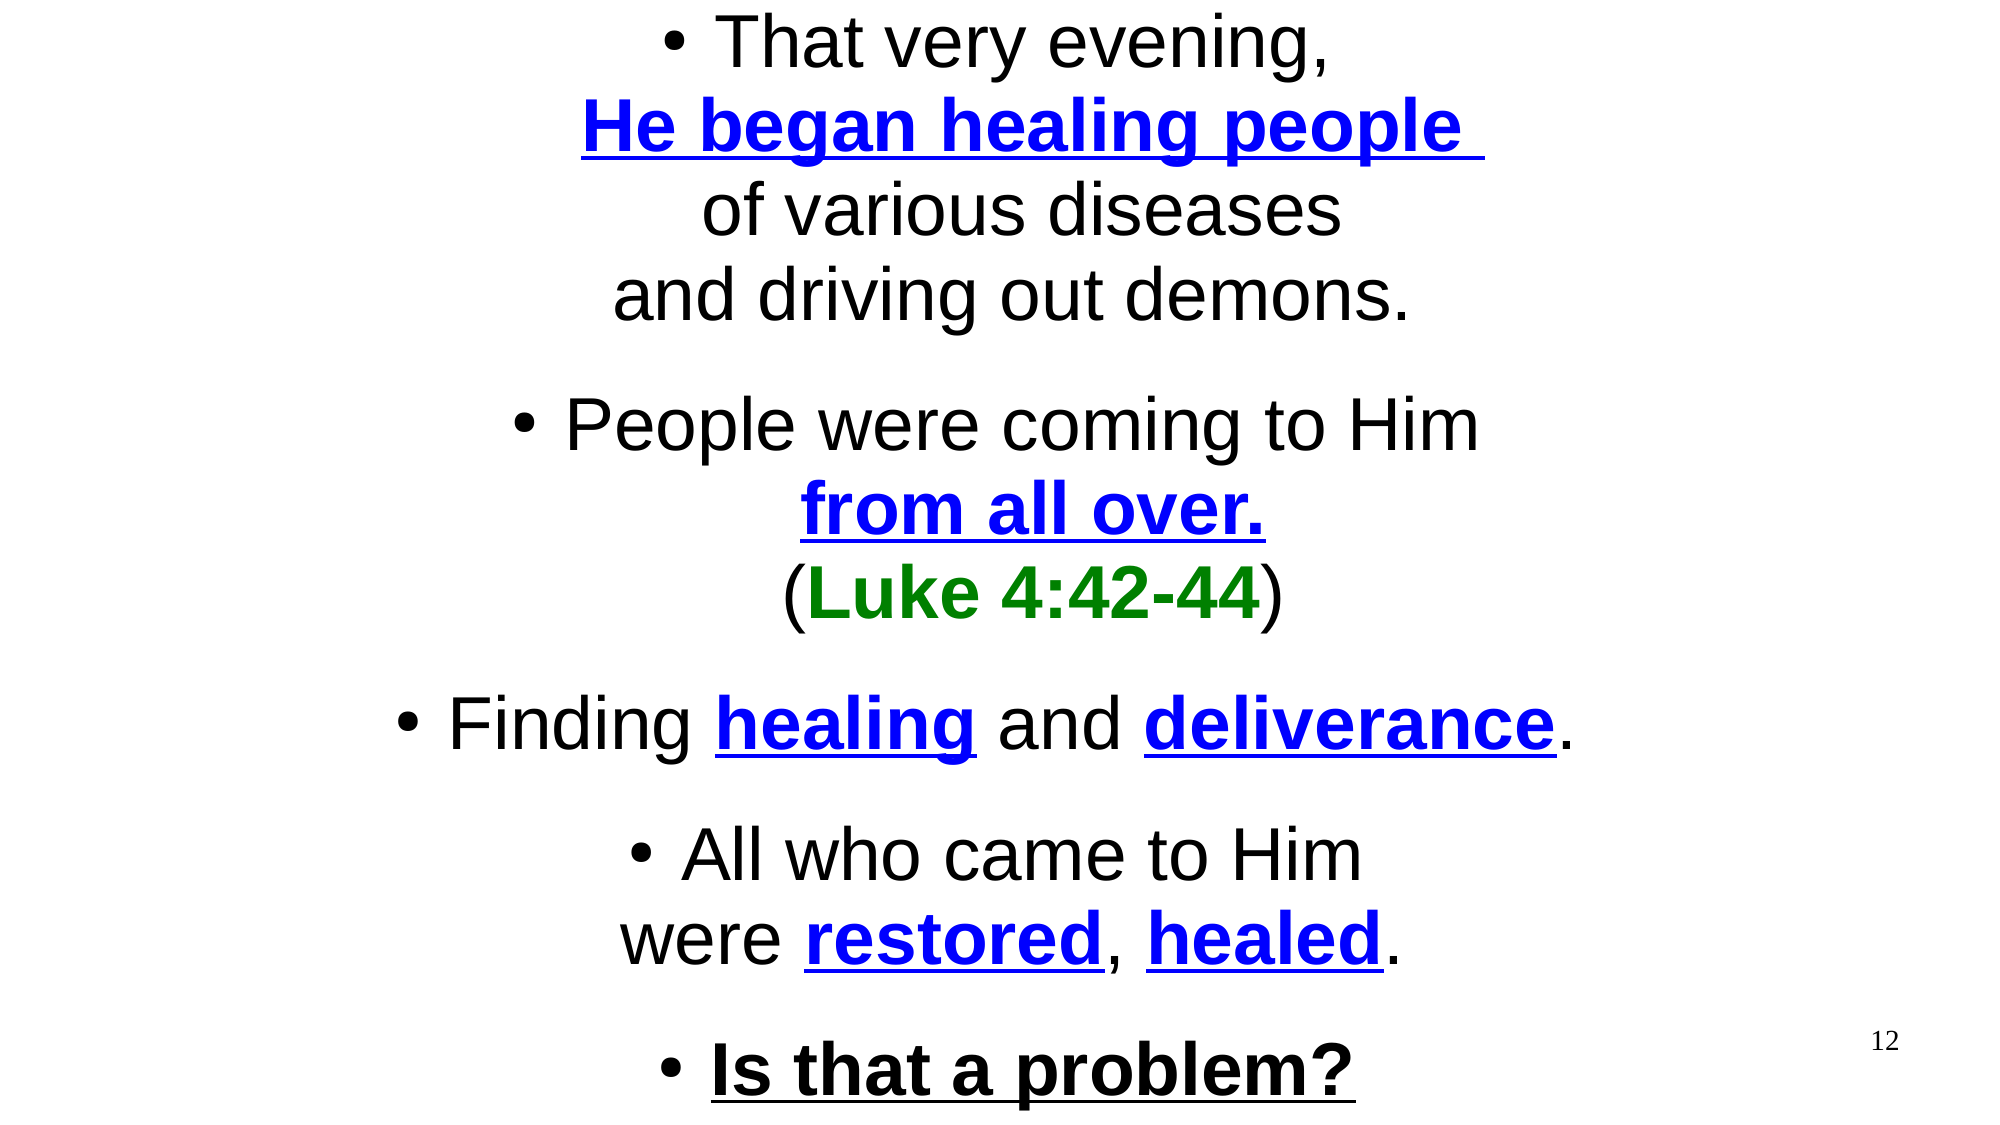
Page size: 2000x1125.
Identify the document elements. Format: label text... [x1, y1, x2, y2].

list That very evening, He began healing people of various diseases and driving out demons. People were coming to Him from all over. (Luke 4:42-44) Finding healing and deliverance. All who came to Him were restored, healed. Is that a problem? [0, 0, 1996, 1123]
